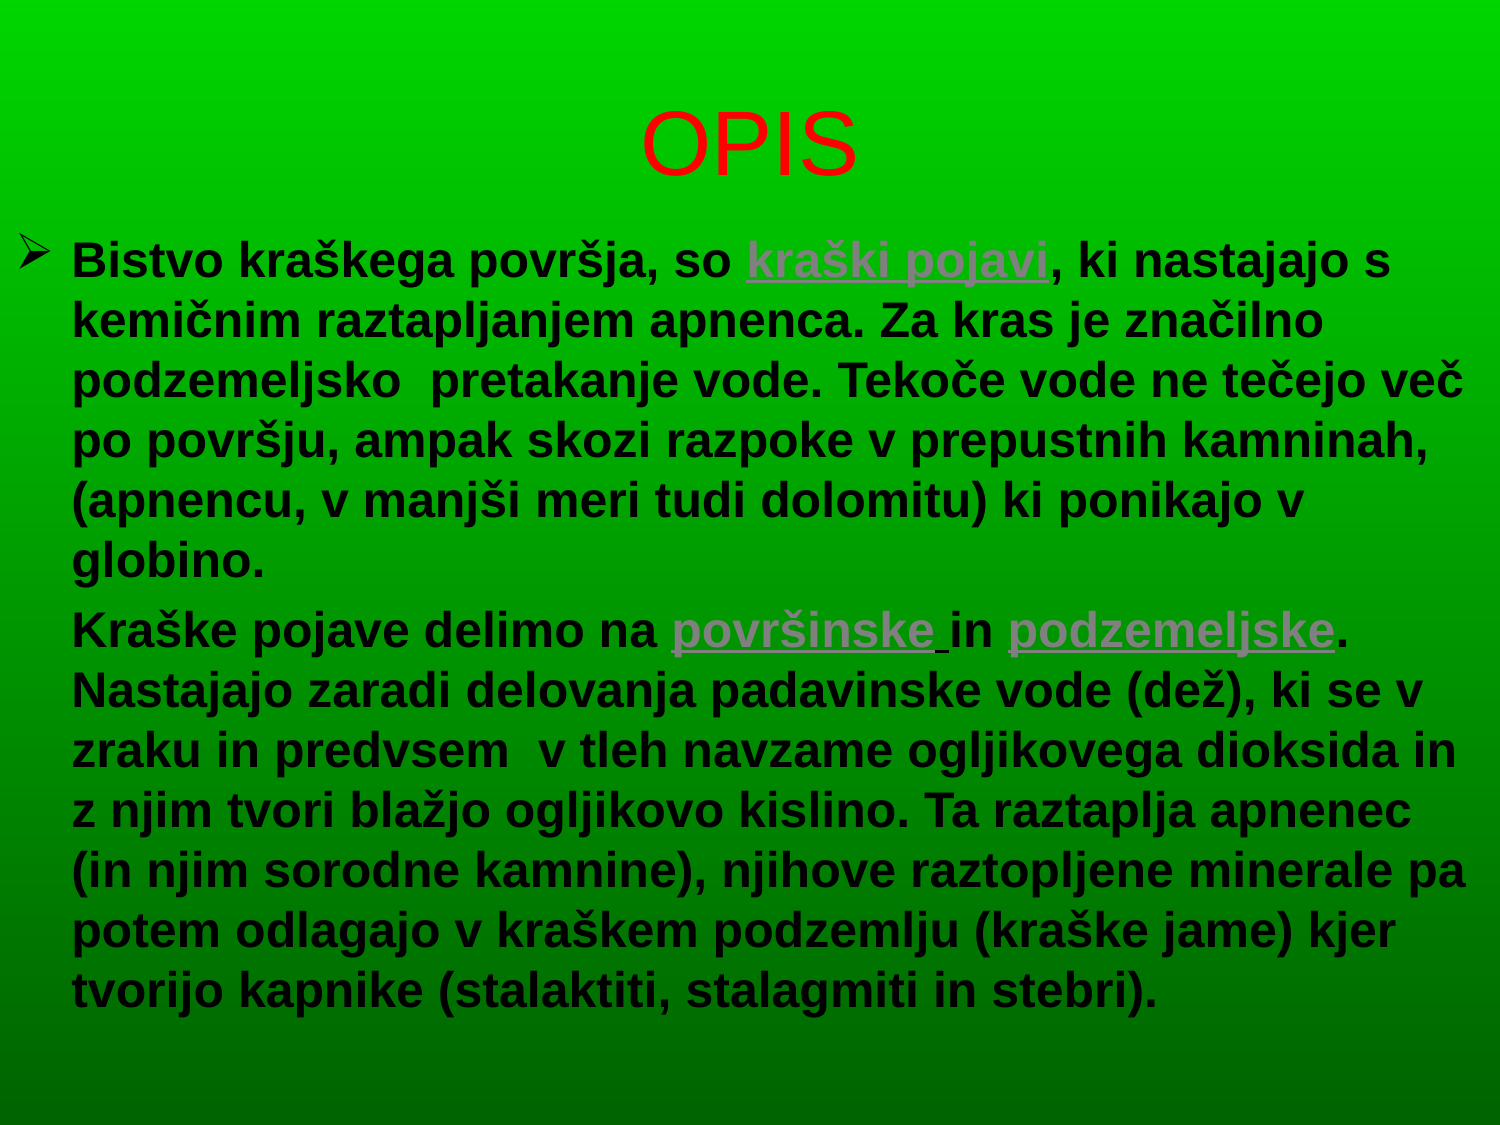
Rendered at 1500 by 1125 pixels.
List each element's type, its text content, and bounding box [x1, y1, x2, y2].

list Bistvo kraškega površja, so kraški pojavi, ki nastajajo s kemičnim raztapljanjem apnenca. Za kras je značilno podzemeljsko pretakanje vode. Tekoče vode ne tečejo več po površju, ampak skozi razpoke v prepustnih kamninah, (apnencu, v manjši meri tudi dolomitu) ki ponikajo v globino. Kraške pojave delimo na površinske in podzemeljske. Nastajajo zaradi delovanja padavinske vode (dež), ki se v zraku in predvsem v tleh navzame ogljikovega dioksida in z njim tvori blažjo ogljikovo kislino. Ta raztaplja apnenec (in njim sorodne kamnine), njihove raztopljene minerale pa potem odlagajo v kraškem podzemlju (kraške jame) kjer tvorijo kapnike (stalaktiti, stalagmiti in stebri). [0, 220, 1500, 1041]
title OPIS [75, 45, 1425, 220]
